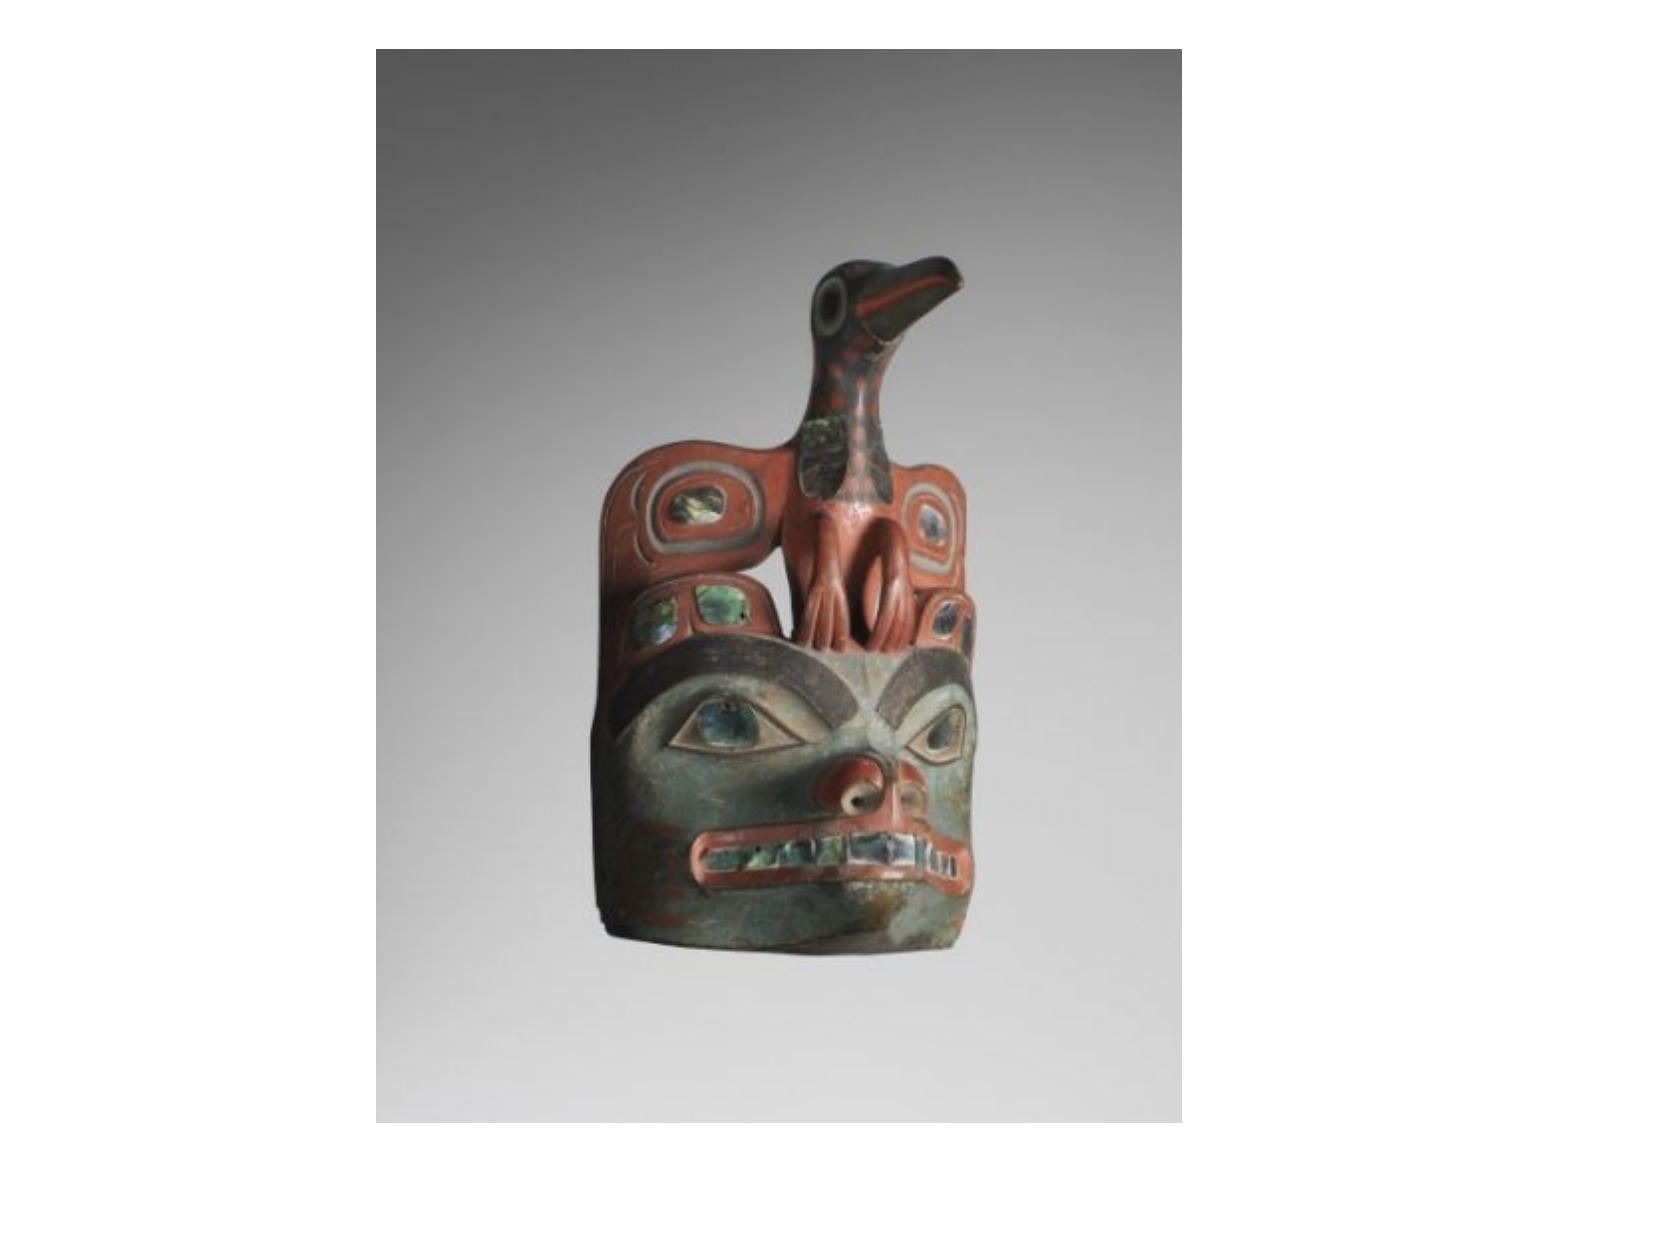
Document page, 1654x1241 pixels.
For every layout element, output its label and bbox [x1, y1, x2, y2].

picture [376, 49, 1182, 1123]
